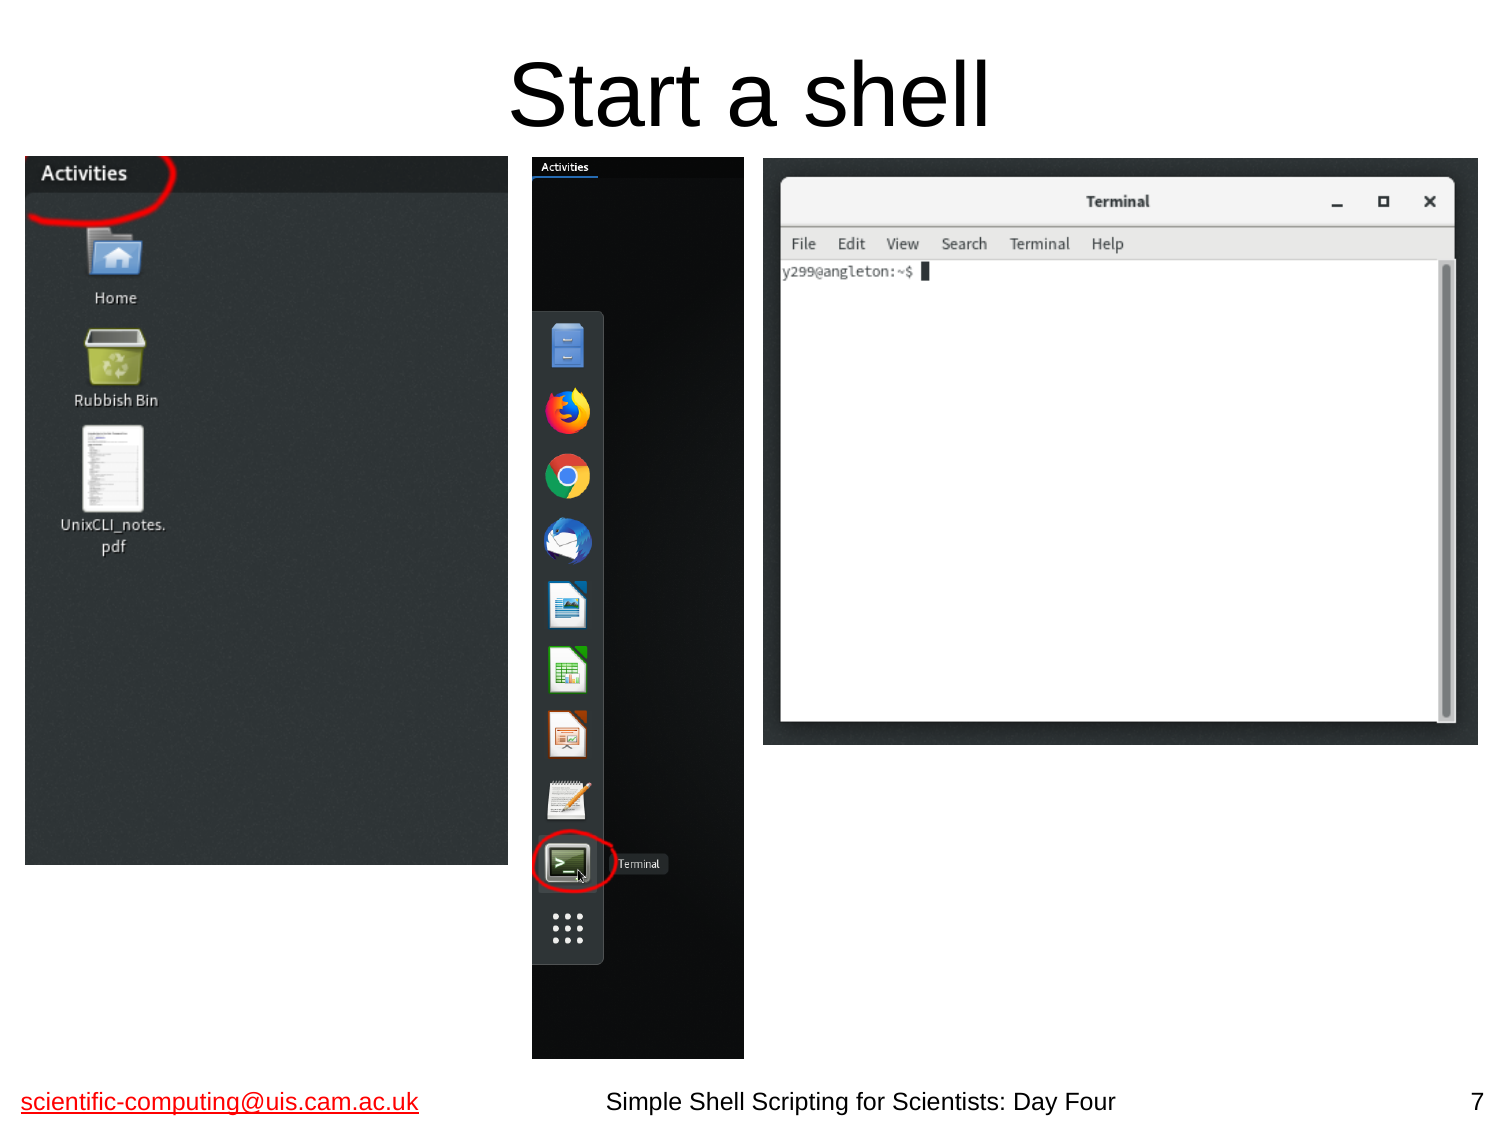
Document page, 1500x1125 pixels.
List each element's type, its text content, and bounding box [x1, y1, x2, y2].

title Start a shell [112, 36, 1388, 155]
picture [532, 157, 744, 1059]
picture [25, 156, 508, 866]
picture [763, 158, 1478, 745]
